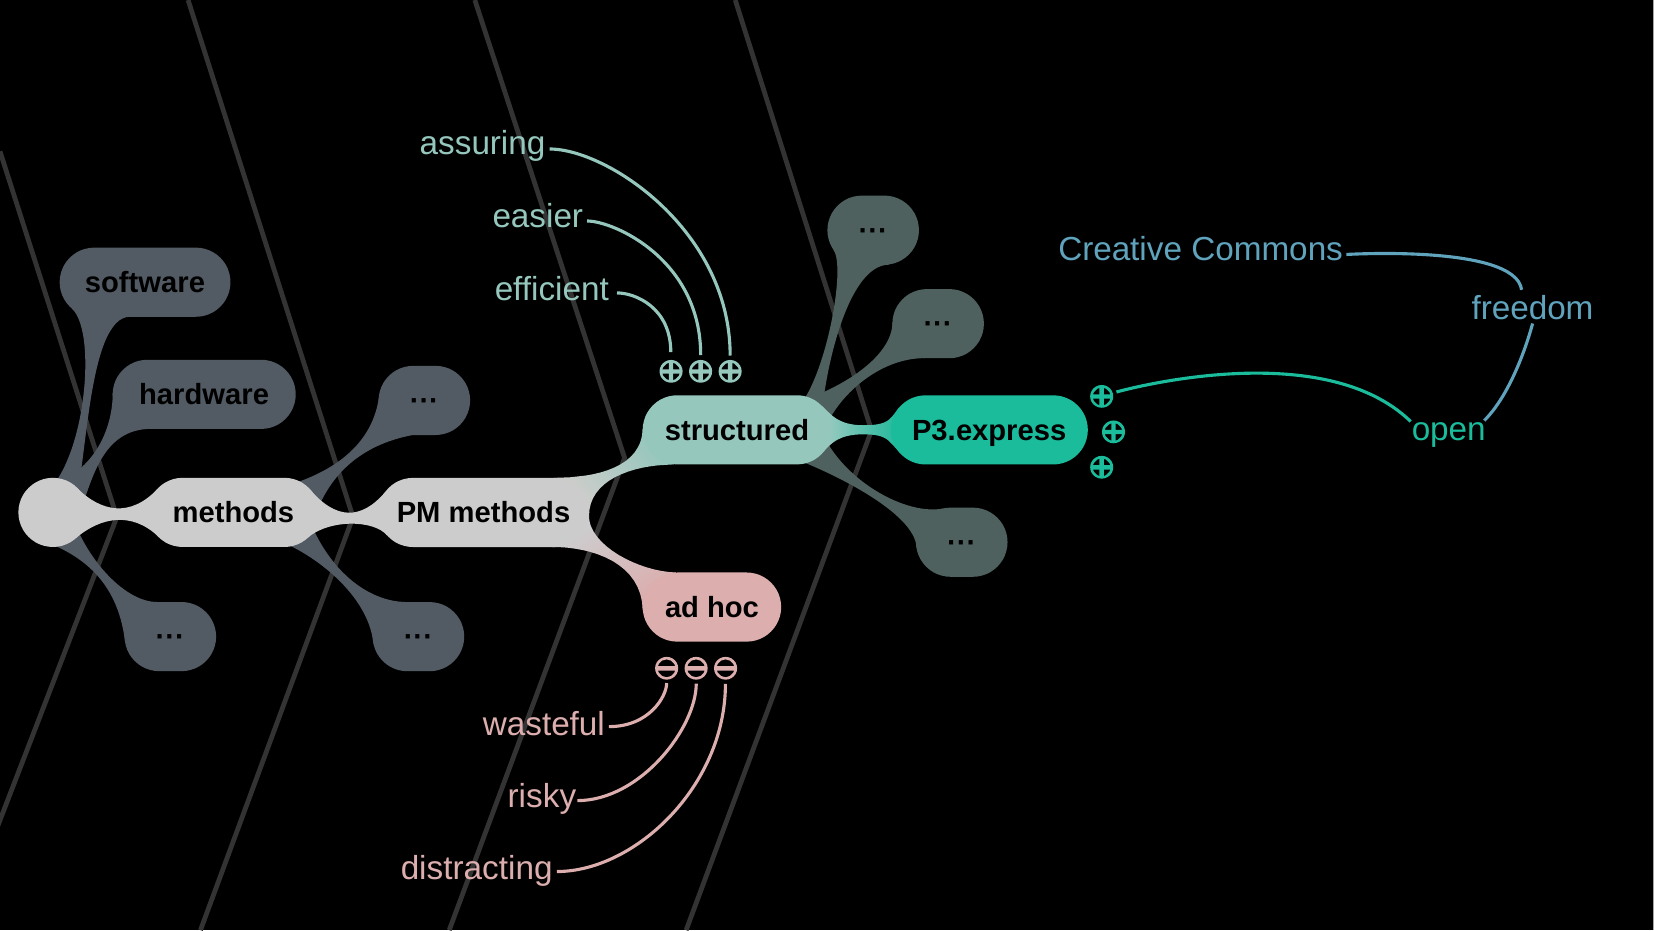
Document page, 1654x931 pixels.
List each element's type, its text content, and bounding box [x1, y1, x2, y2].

text_box PM methods [385, 477, 590, 548]
text_box [659, 359, 683, 383]
text_box ··· [378, 365, 471, 436]
text_box ··· [827, 195, 919, 265]
text_box [555, 513, 671, 602]
text_box distracting [386, 842, 568, 895]
text_box ··· [372, 602, 465, 672]
text_box software [59, 247, 231, 317]
text_box [806, 252, 938, 544]
text_box freedom [1456, 282, 1609, 335]
text_box methods [148, 477, 309, 547]
text_box [557, 435, 672, 512]
text_box ··· [916, 507, 1008, 577]
text_box P3.express [890, 395, 1088, 465]
text_box [1090, 455, 1114, 479]
text_box efficient [480, 263, 624, 316]
text_box risky [492, 770, 591, 822]
text_box ··· [124, 602, 217, 672]
text_box [655, 656, 679, 680]
text_box easier [477, 190, 598, 243]
text_box structured [642, 395, 832, 465]
text_box [714, 656, 738, 680]
text_box [292, 402, 413, 635]
text_box [684, 656, 708, 680]
text_box [1090, 384, 1114, 408]
text_box [718, 359, 742, 383]
text_box Creative Commons [1043, 223, 1358, 276]
text_box [689, 359, 713, 383]
text_box [1101, 420, 1126, 444]
text_box ··· [892, 289, 984, 359]
text_box ad hoc [642, 572, 782, 642]
text_box [18, 311, 158, 635]
text_box hardware [112, 359, 296, 429]
text_box assuring [404, 117, 561, 170]
text_box open [1397, 402, 1501, 455]
text_box wasteful [468, 697, 620, 750]
